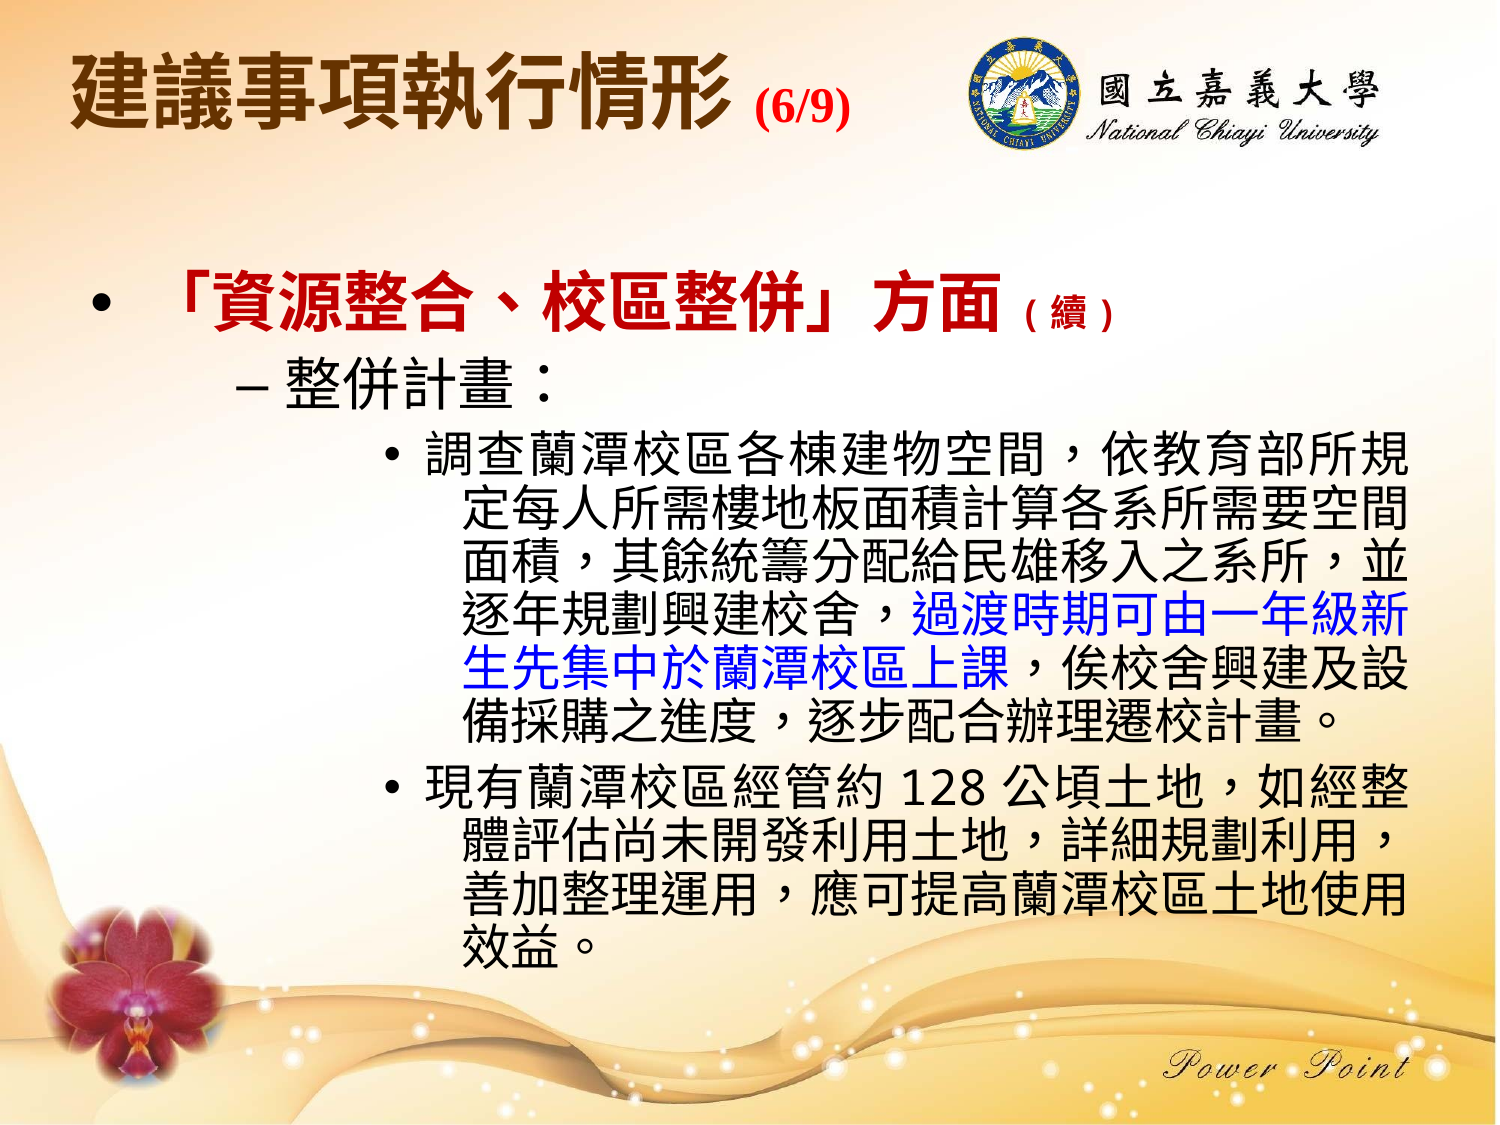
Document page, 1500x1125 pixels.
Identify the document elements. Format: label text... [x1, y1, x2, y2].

list 「資源整合、校區整併」方面(續) 整併計畫： 調查蘭潭校區各棟建物空間，依教育部所規定每人所需樓地板面積計算各系所需要空間面積，其餘統籌分配給民雄移入之系所，並逐年規劃興建校舍，過渡時期可由一年級新生先集中於蘭潭校區上課，俟校舍興建及設備採購之進度，逐步配合辦理遷校計畫。 現有蘭潭校區經管約128公頃土地，如經整體評估尚未開發利用土地，詳細規劃利用，善加整理運用，應可提高蘭潭校區土地使用效益。 [75, 262, 1426, 1005]
title 建議事項執行情形(6/9) [53, 30, 1404, 147]
